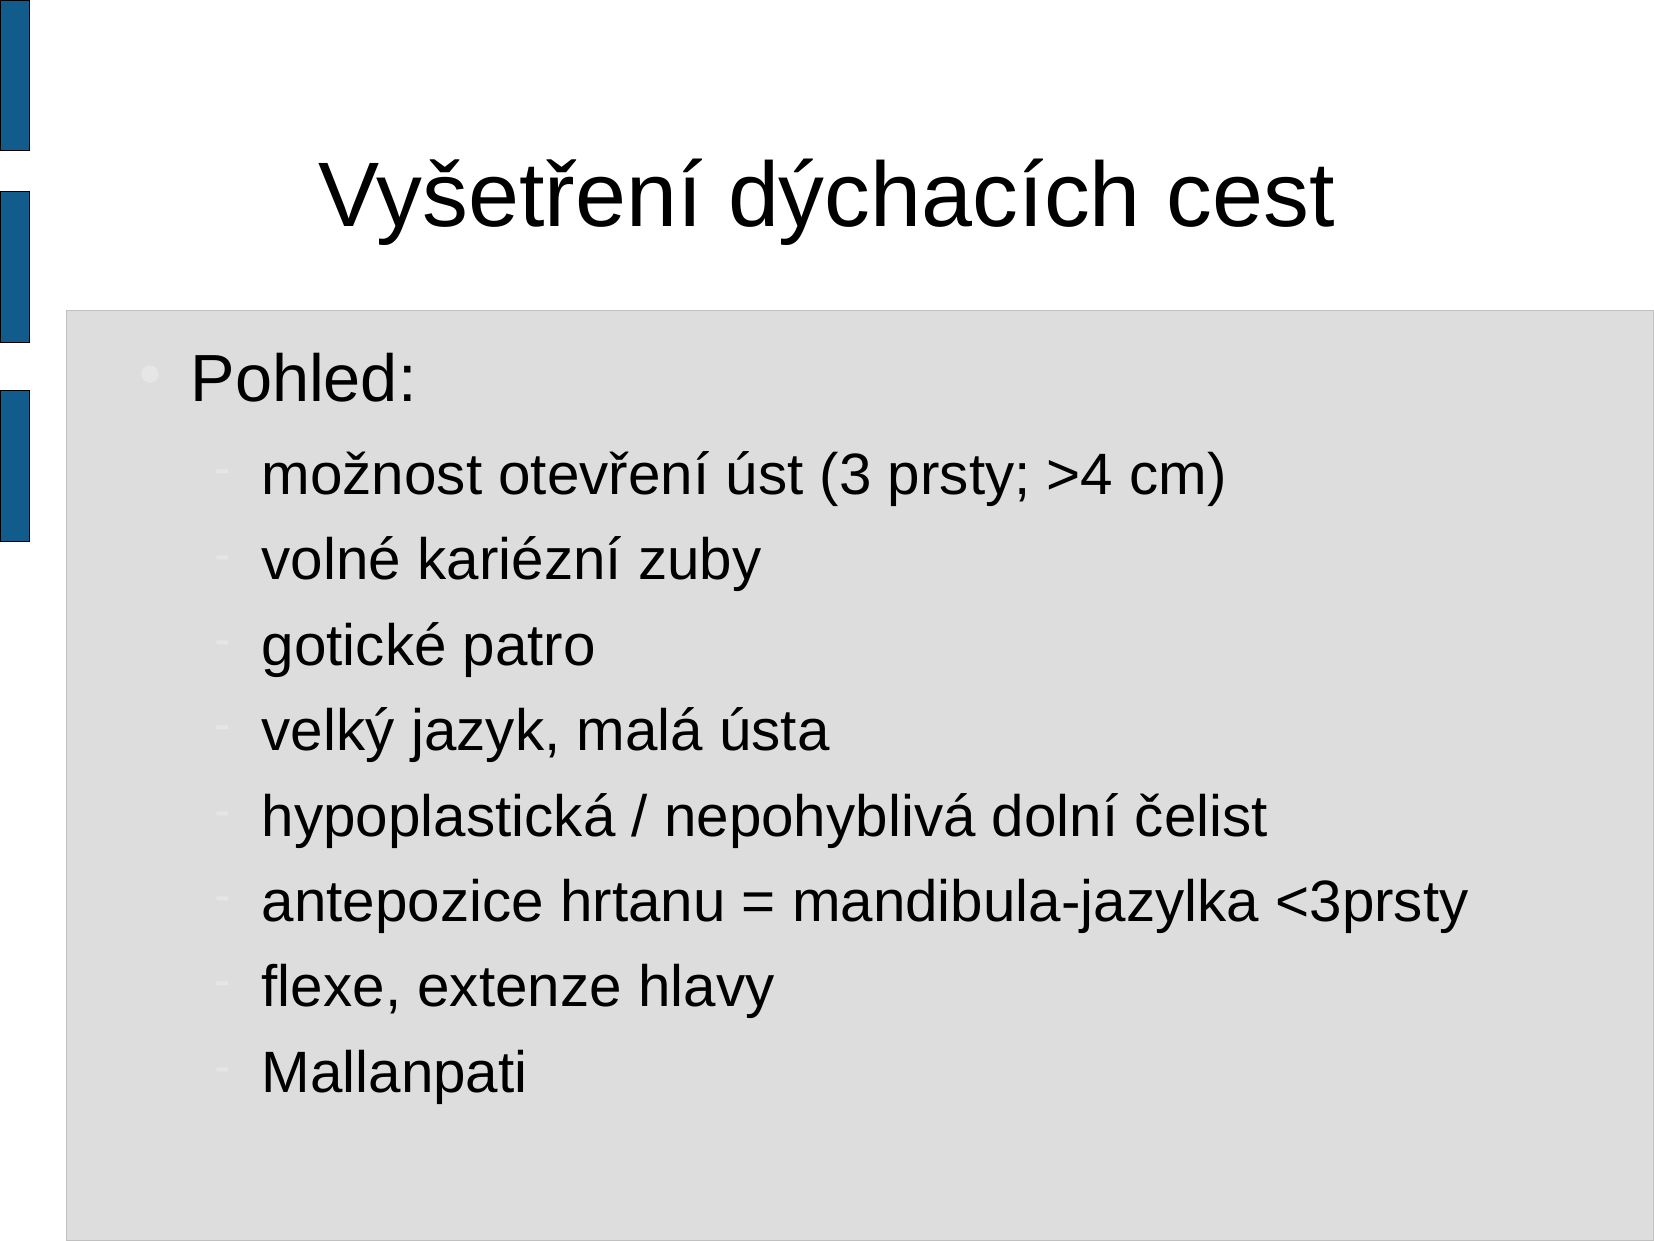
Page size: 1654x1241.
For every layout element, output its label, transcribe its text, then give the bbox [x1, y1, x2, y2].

list Pohled: možnost otevření úst (3 prsty; >4 cm) volné kariézní zuby gotické patro velký jazyk, malá ústa hypoplastická / nepohyblivá dolní čelist antepozice hrtanu = mandibula-jazylka <3prsty flexe, extenze hlavy Mallanpati [121, 344, 1534, 1127]
title Vyšetření dýchacích cest [121, 91, 1534, 299]
